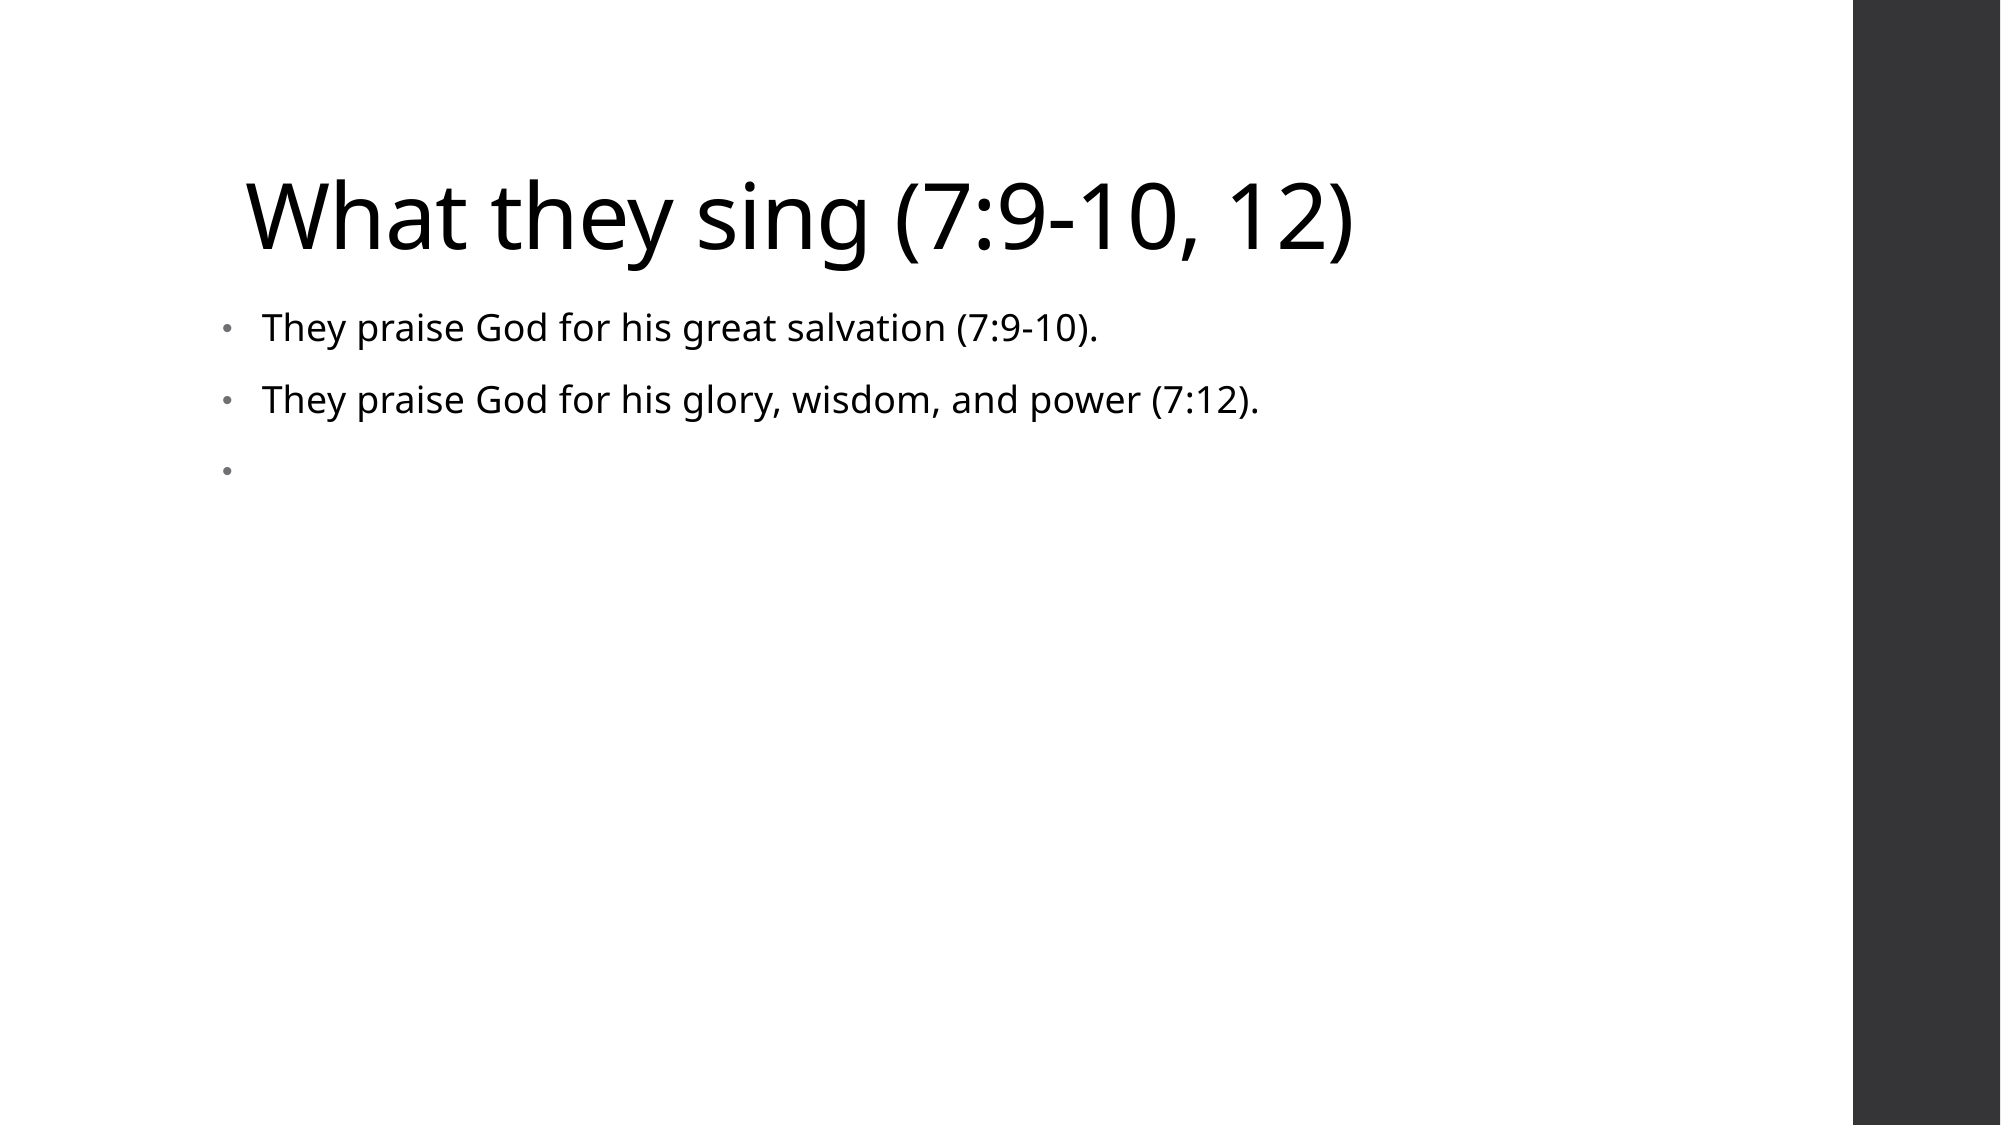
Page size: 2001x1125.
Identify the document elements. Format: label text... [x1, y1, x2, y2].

list They praise God for his great salvation (7:9-10). They praise God for his glory, wisdom, and power (7:12). [206, 299, 1617, 1014]
title What they sing (7:9-10, 12) [206, 60, 1797, 278]
